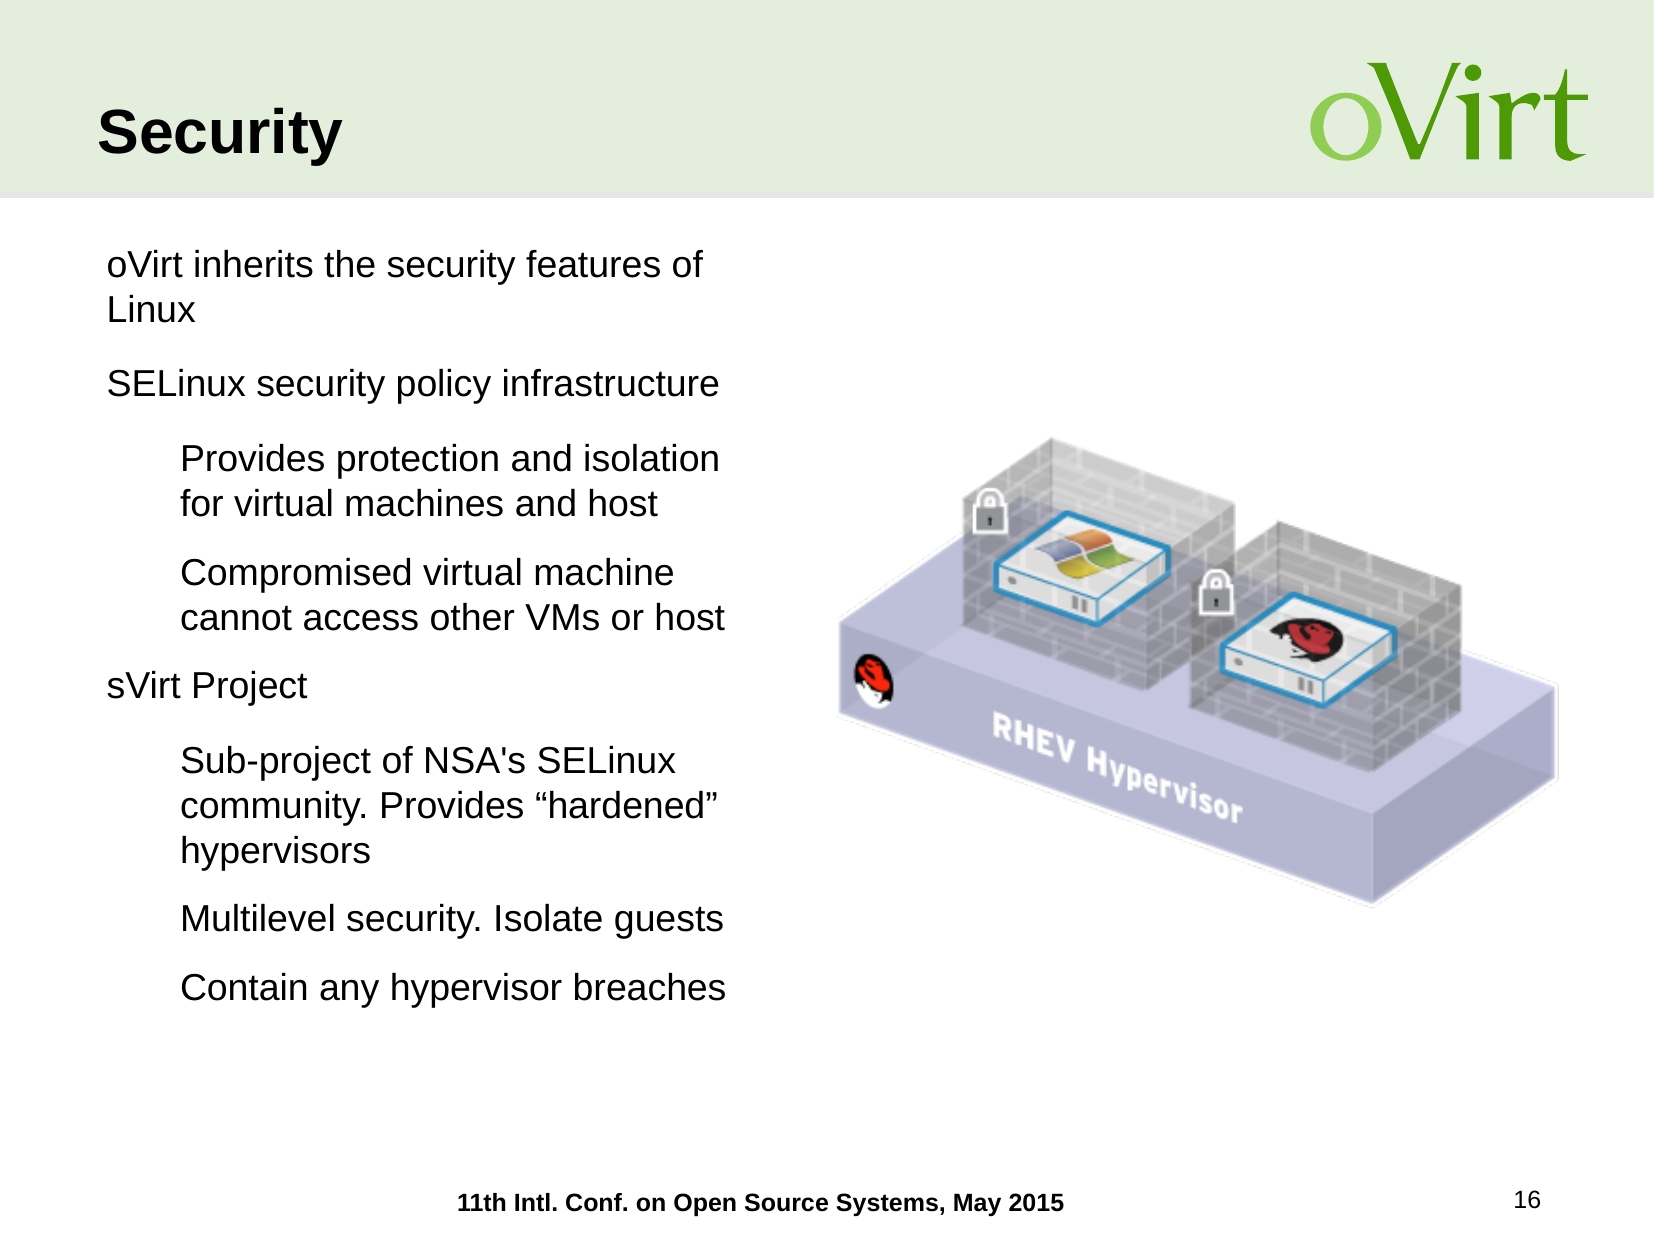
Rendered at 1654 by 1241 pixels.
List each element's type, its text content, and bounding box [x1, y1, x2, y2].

title Security [82, 37, 1571, 226]
picture [837, 420, 1604, 910]
list oVirt inherits the security features of Linux SELinux security policy infrastructure Provides protection and isolation for virtual machines and host Compromised virtual machine cannot access other VMs or host sVirt Project Sub-project of NSA's SELinux community. Provides “hardened” hypervisors Multilevel security. Isolate guests Contain any hypervisor breaches [76, 232, 784, 1073]
